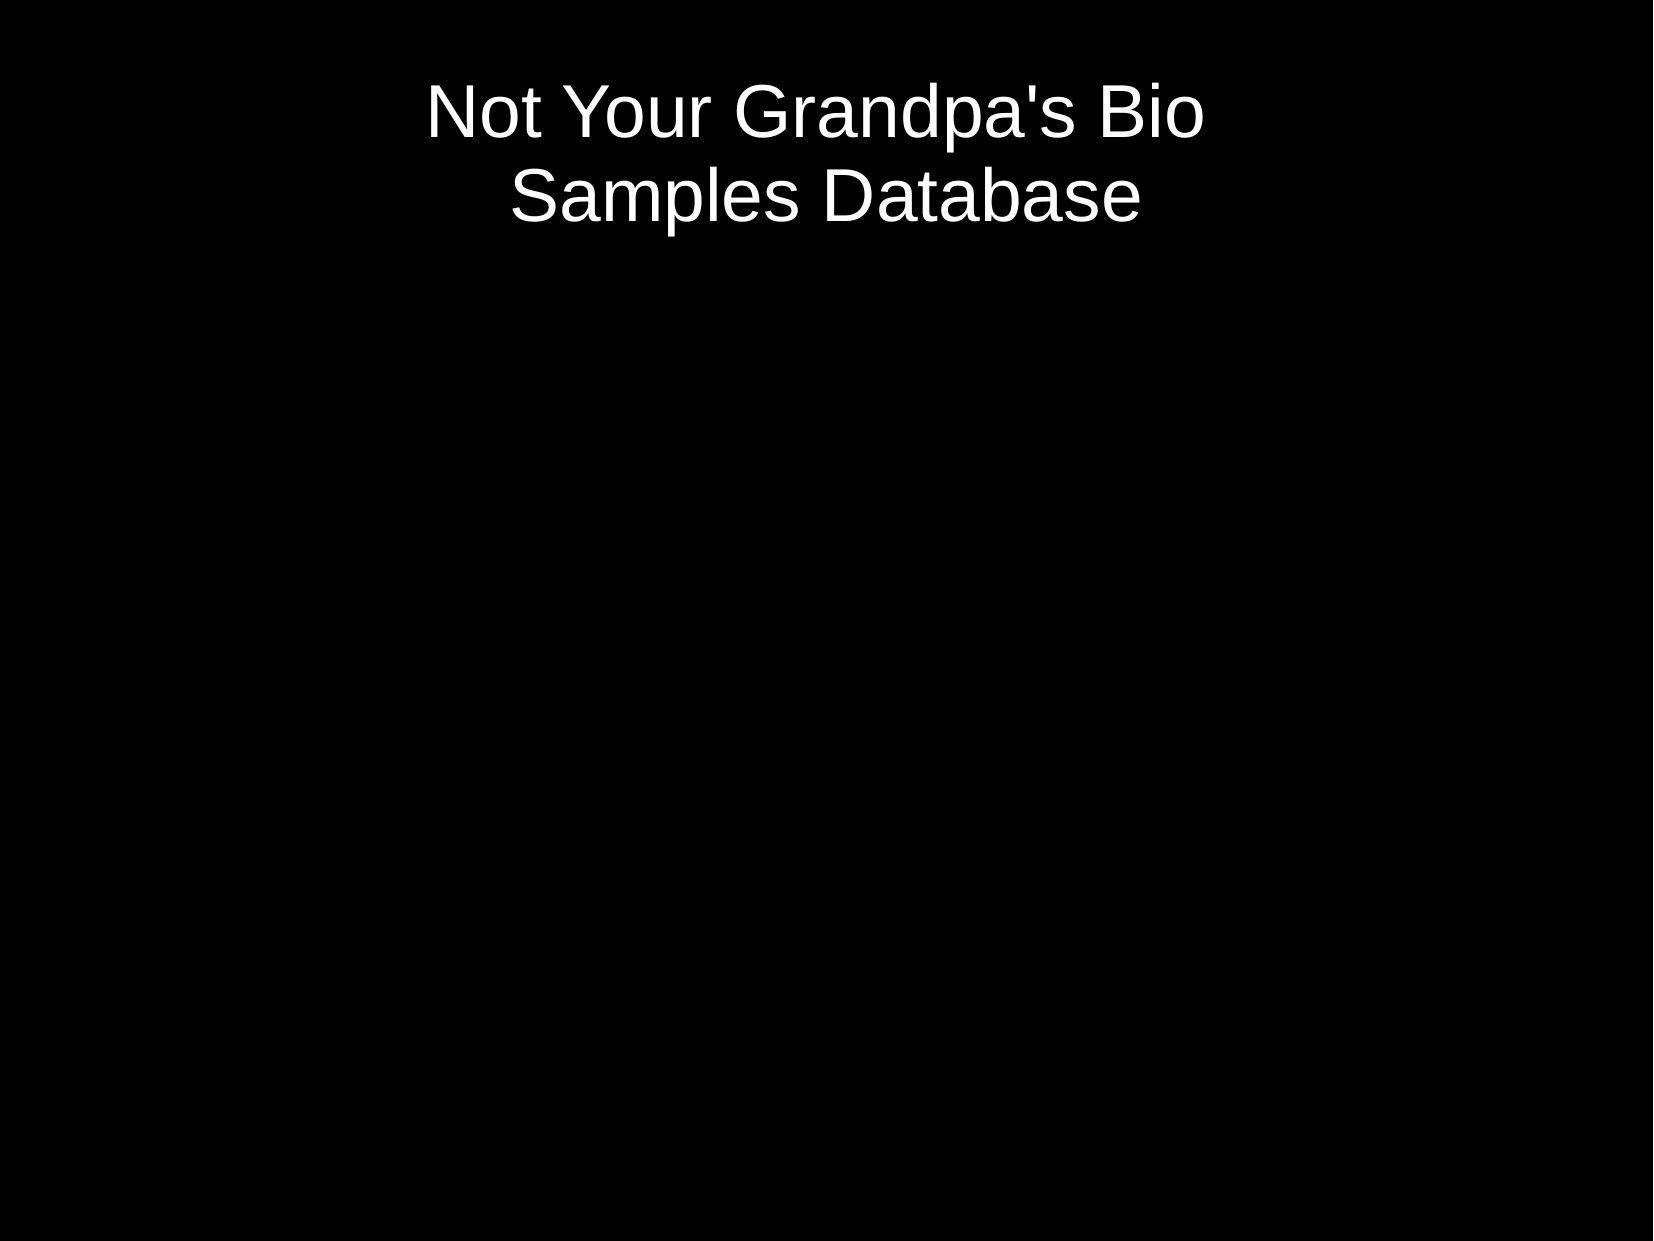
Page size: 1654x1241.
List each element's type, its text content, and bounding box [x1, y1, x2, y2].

title Not Your Grandpa's Bio Samples Database [82, 56, 1571, 250]
